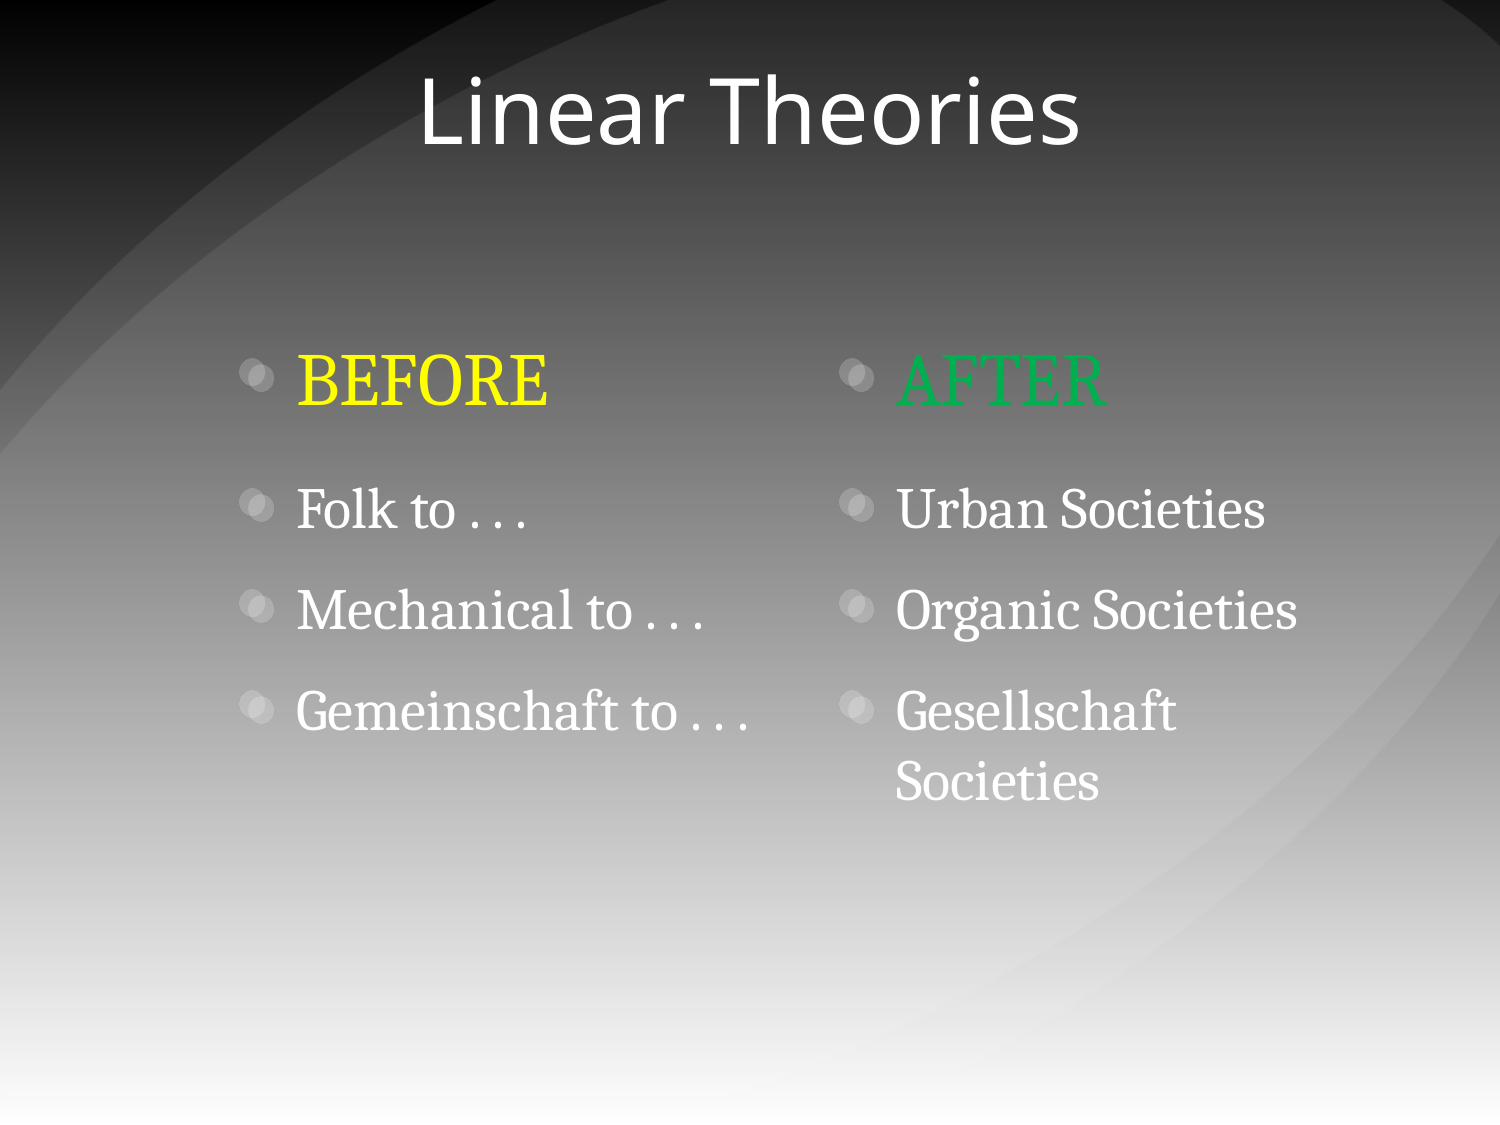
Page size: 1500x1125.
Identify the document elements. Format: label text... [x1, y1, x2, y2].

title Linear Theories [283, 45, 1216, 288]
list AFTER [825, 322, 1275, 428]
picture [0, 0, 1500, 1125]
list Folk to . . . Mechanical to . . . Gemeinschaft to . . . [225, 462, 788, 978]
list BEFORE [225, 322, 675, 428]
list Urban Societies Organic Societies Gesellschaft Societies [825, 462, 1388, 978]
